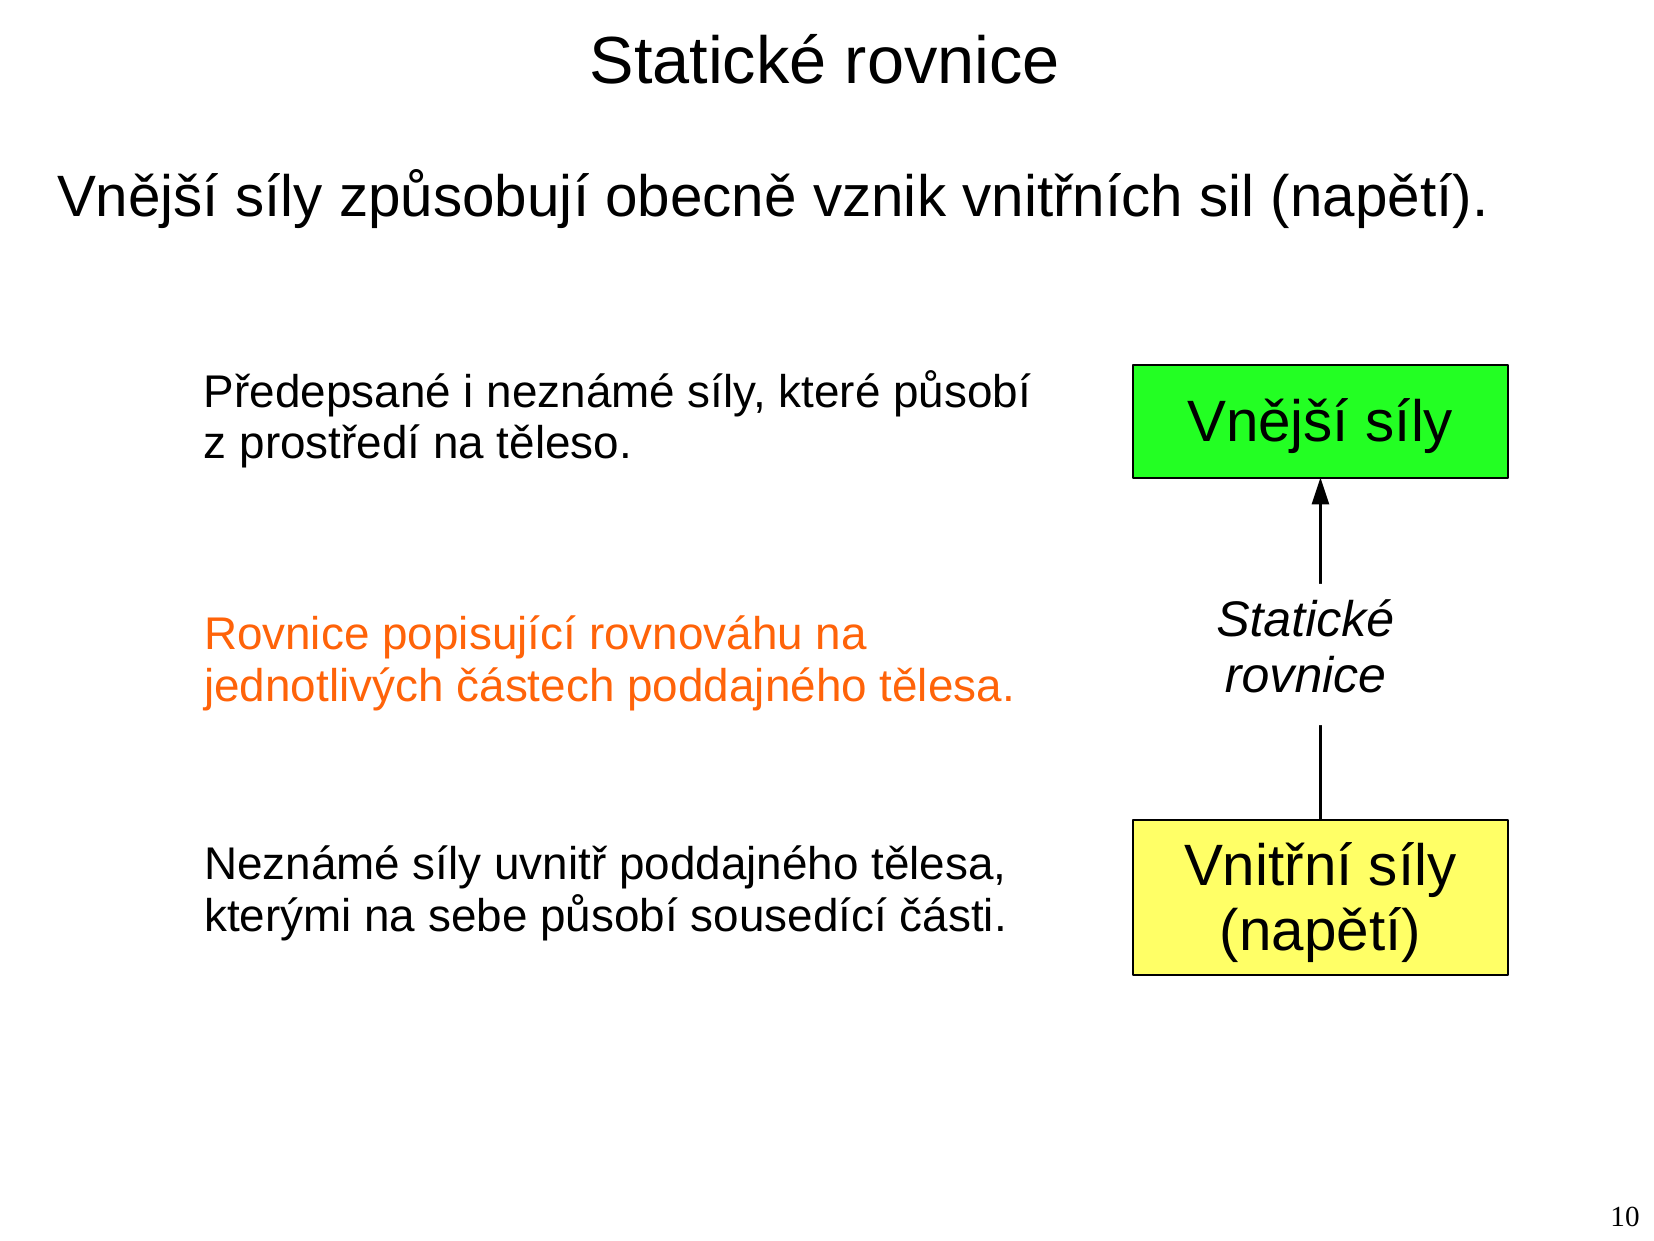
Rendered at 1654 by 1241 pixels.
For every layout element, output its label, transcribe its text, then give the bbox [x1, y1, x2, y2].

title Statické rovnice [37, 8, 1613, 113]
list Vnější síly způsobují obecně vznik vnitřních sil (napětí). [57, 163, 1608, 1238]
text_box Předepsané i neznámé síly, které působí z prostředí na těleso. [189, 358, 1052, 488]
text_box Vnější síly [1132, 365, 1508, 478]
text_box Vnitřní síly (napětí) [1132, 820, 1508, 976]
text_box Neznámé síly uvnitř poddajného tělesa, kterými na sebe působí sousedící části. [189, 831, 1052, 961]
text_box Rovnice popisující rovnováhu na jednotlivých částech poddajného tělesa. [189, 600, 1052, 730]
text_box Statické rovnice [1201, 583, 1409, 726]
